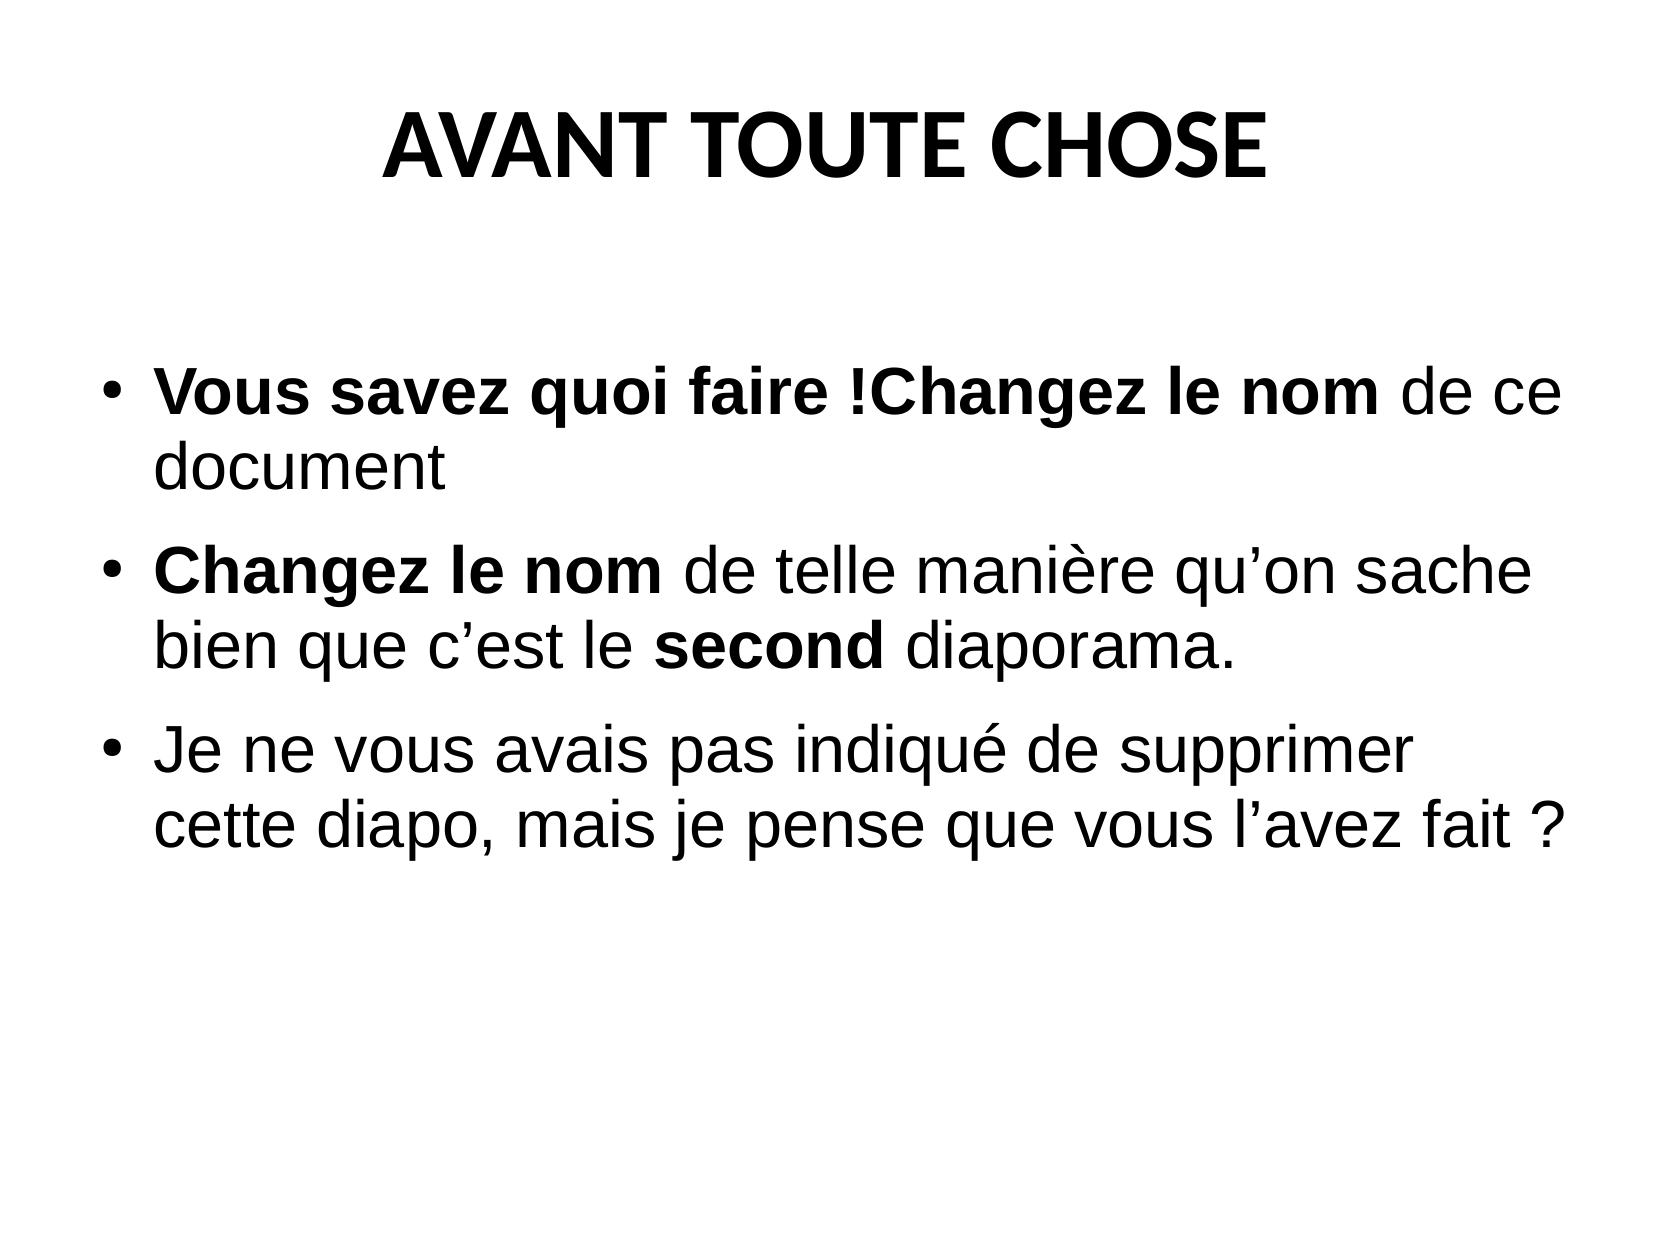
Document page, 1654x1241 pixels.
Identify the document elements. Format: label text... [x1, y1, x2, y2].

title AVANT TOUTE CHOSE [82, 49, 1571, 257]
list Vous savez quoi faire !Changez le nom de ce document Changez le nom de telle manière qu’on sache bien que c’est le second diaporama. Je ne vous avais pas indiqué de supprimer cette diapo, mais je pense que vous l’avez fait ? [82, 354, 1571, 1074]
